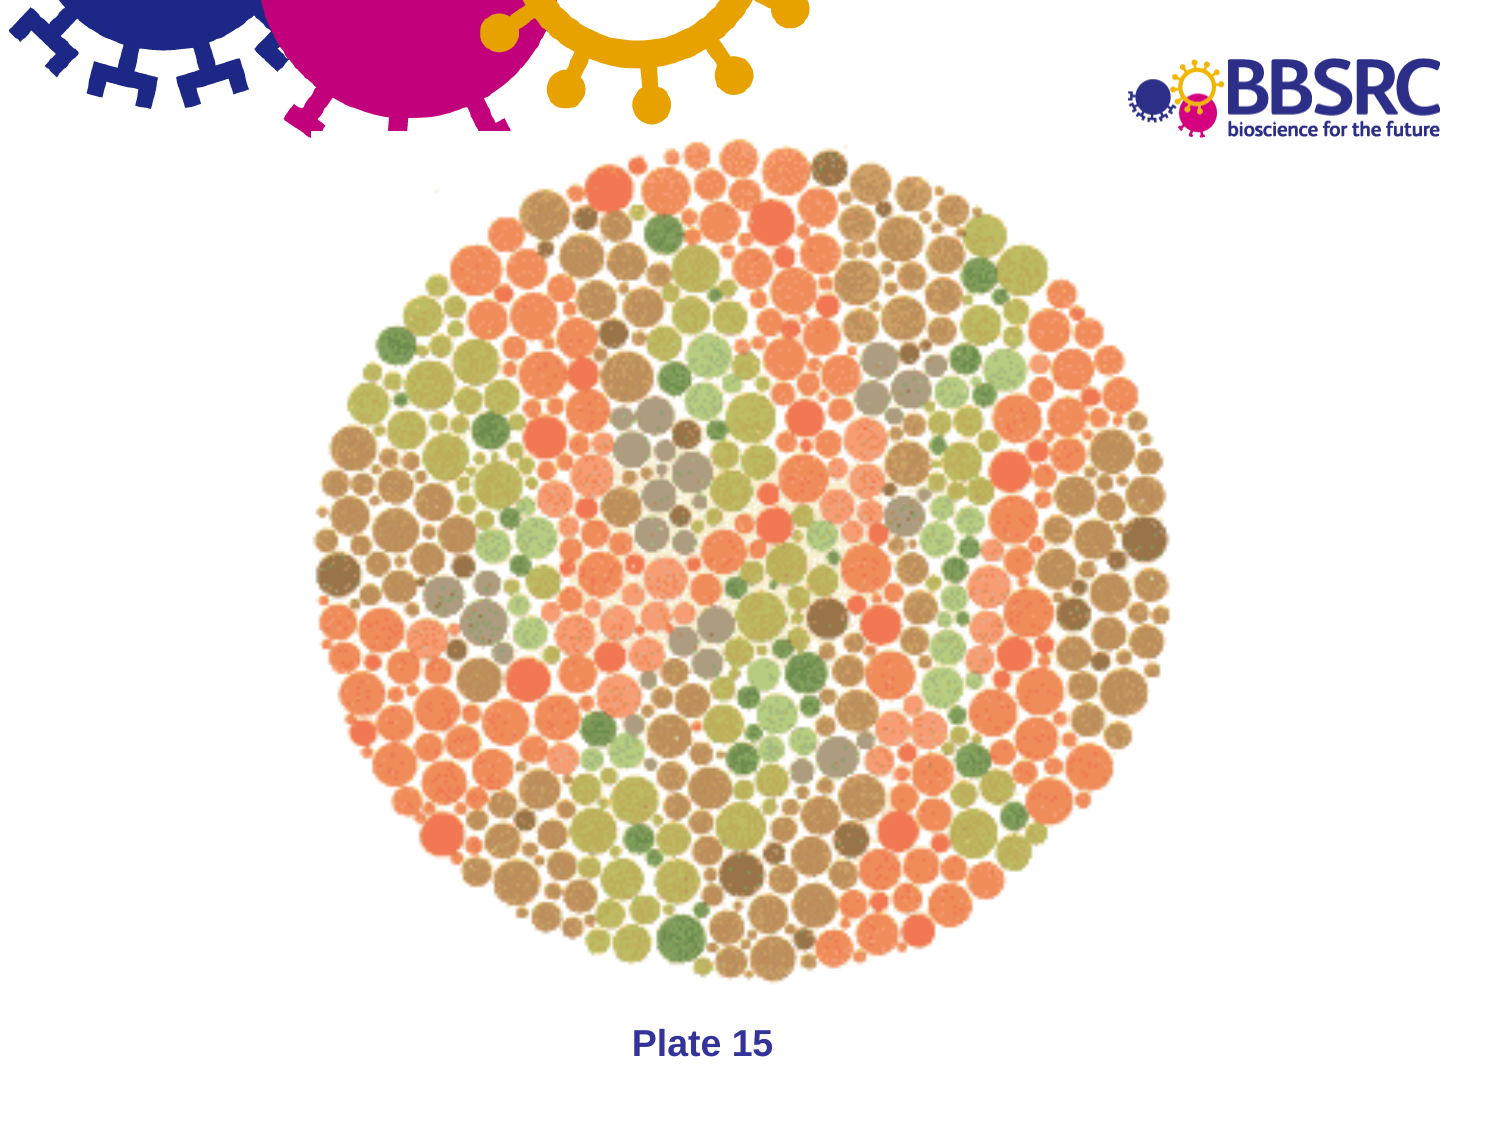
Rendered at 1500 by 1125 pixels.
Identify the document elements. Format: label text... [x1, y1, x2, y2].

text_box Plate 15 [383, 1011, 1022, 1072]
picture [311, 131, 1189, 994]
